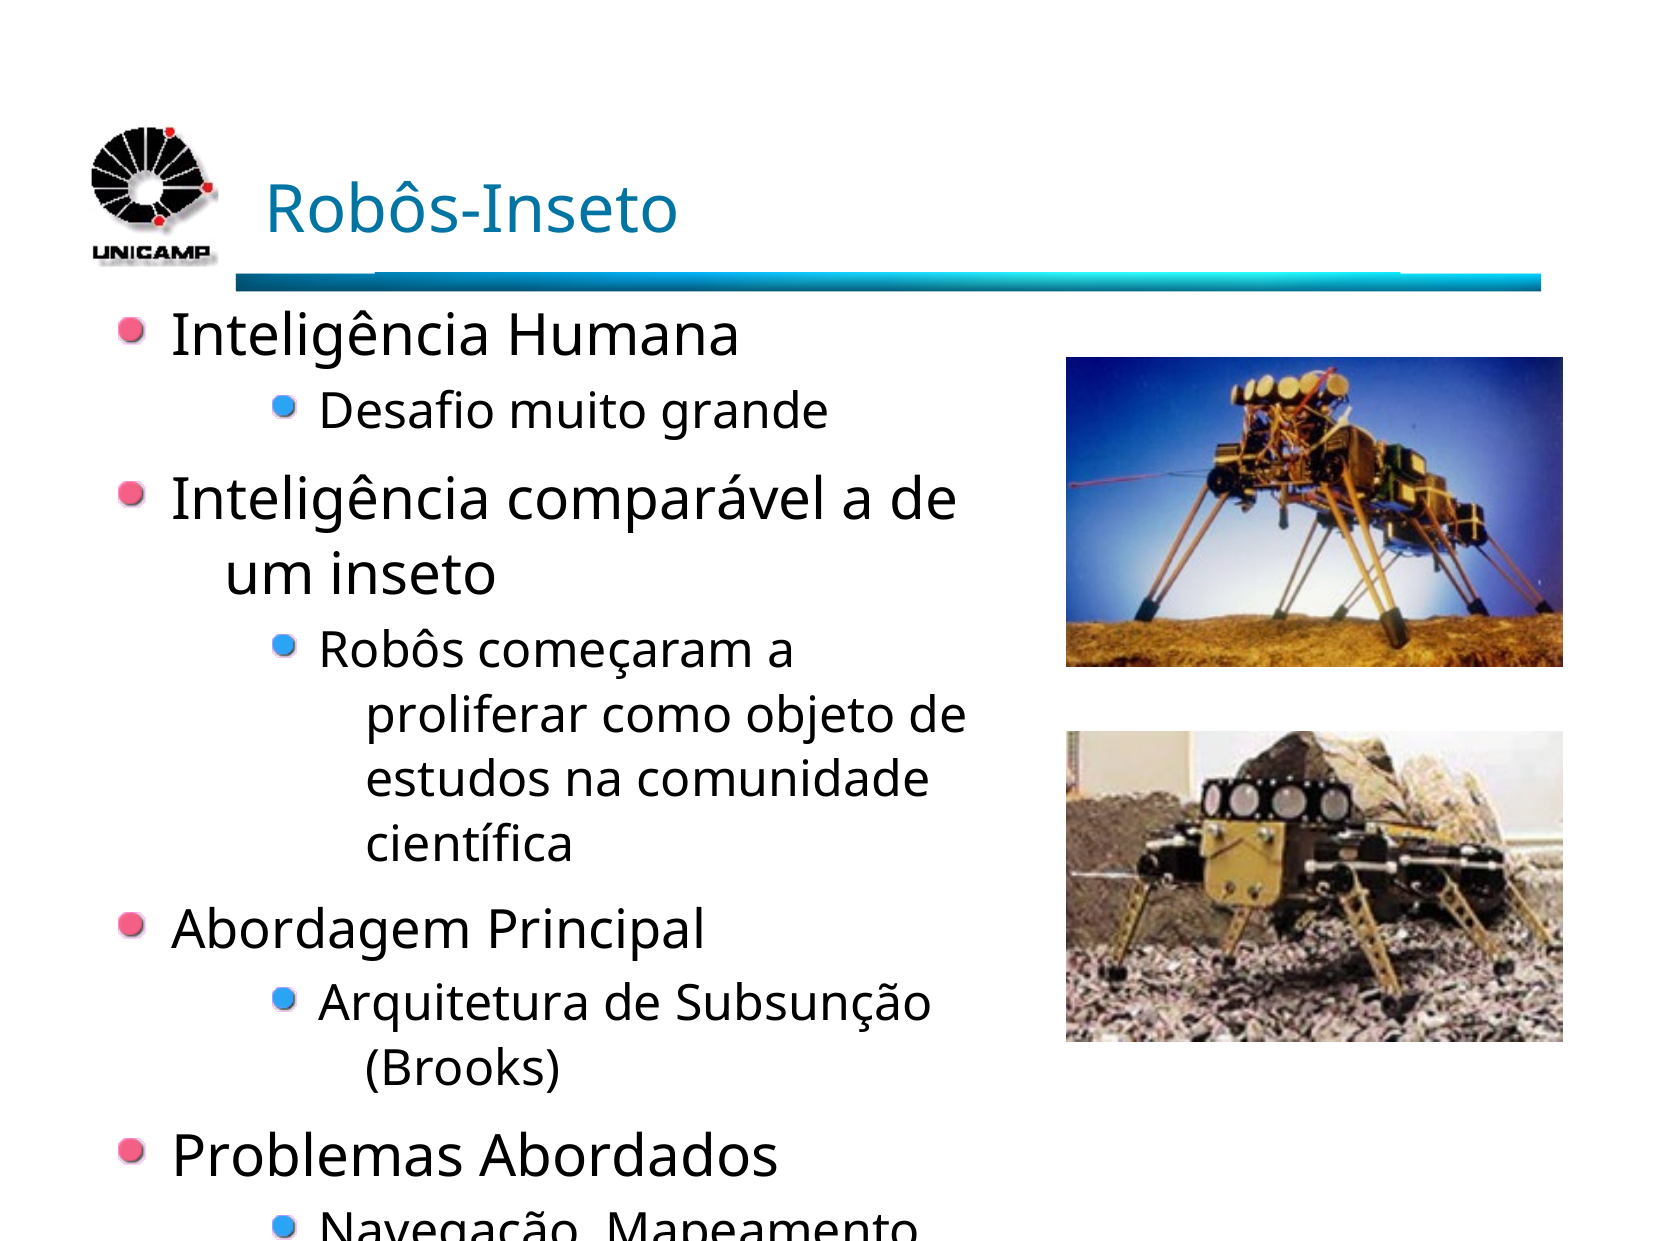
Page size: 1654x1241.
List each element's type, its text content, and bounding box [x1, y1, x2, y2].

list Inteligência Humana Desafio muito grande Inteligência comparável a de um inseto Robôs começaram a proliferar como objeto de estudos na comunidade científica Abordagem Principal Arquitetura de Subsunção (Brooks) Problemas Abordados Navegação, Mapeamento, Planejamento, Operação [82, 295, 1010, 1152]
picture [1066, 357, 1563, 667]
picture [1066, 731, 1563, 1042]
picture [271, 1214, 298, 1241]
title Robôs-Inseto [264, 42, 1534, 250]
picture [125, 272, 1654, 295]
picture [117, 1152, 147, 1166]
